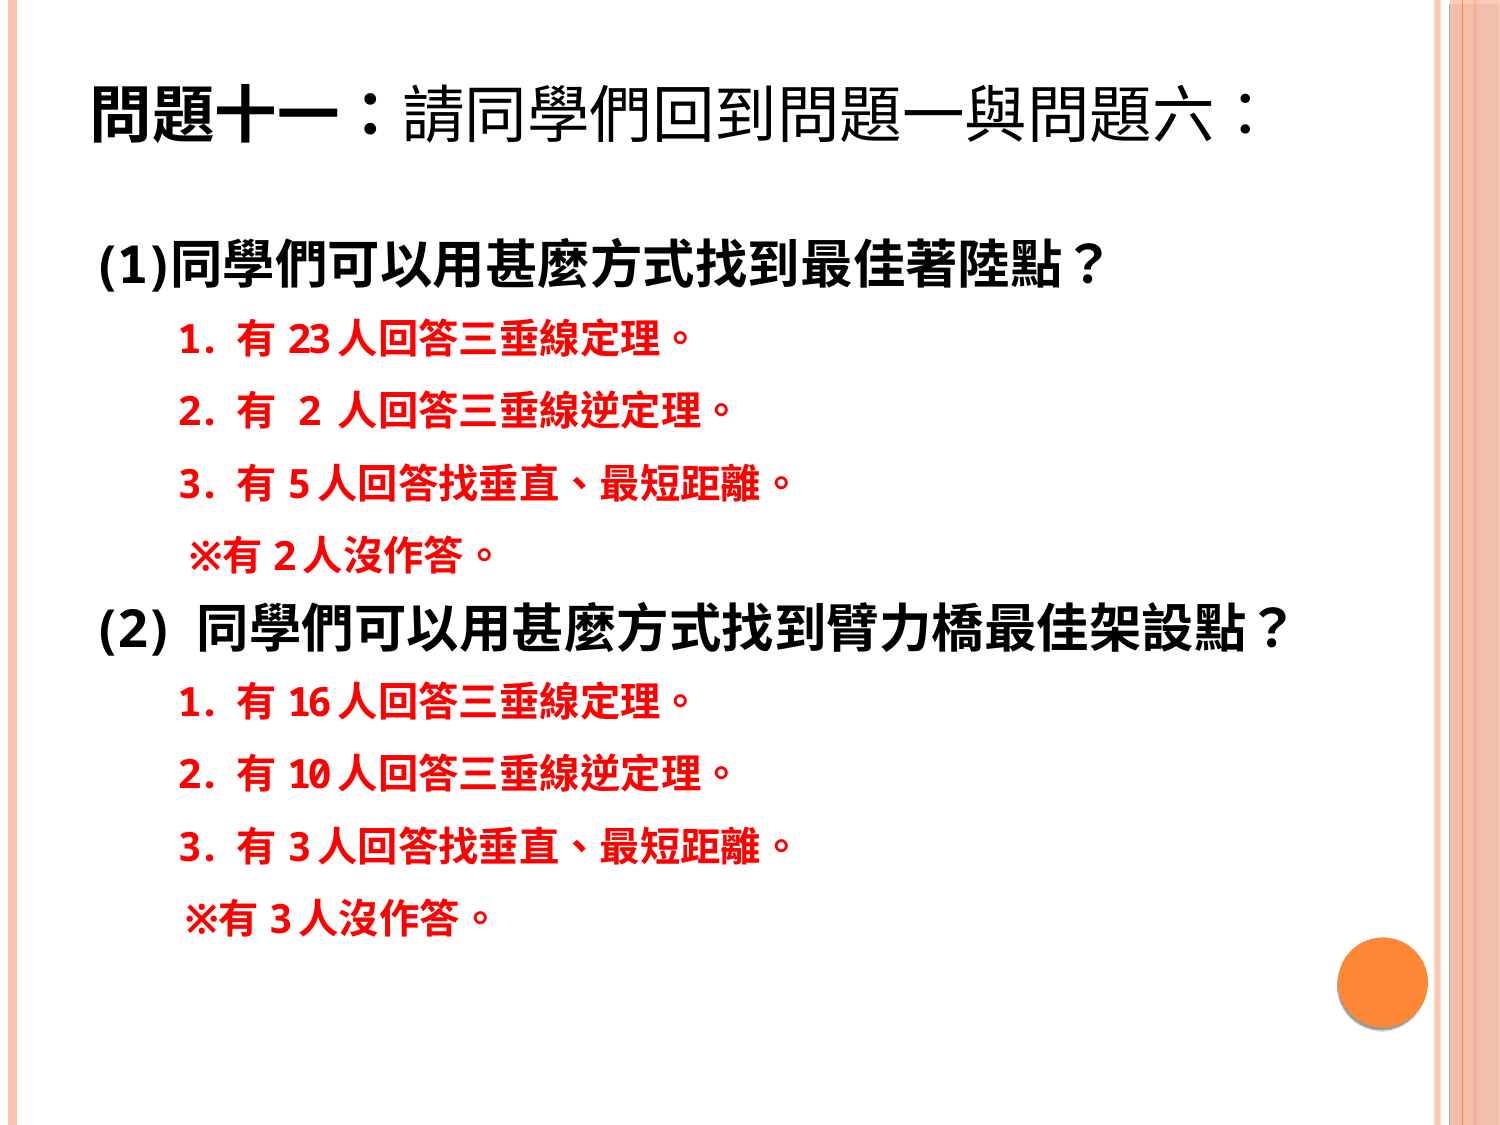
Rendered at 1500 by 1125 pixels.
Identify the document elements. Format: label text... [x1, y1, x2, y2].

chart [91, 231, 1392, 959]
title 問題十一：請同學們回到問題一與問題六： [75, 45, 1300, 233]
